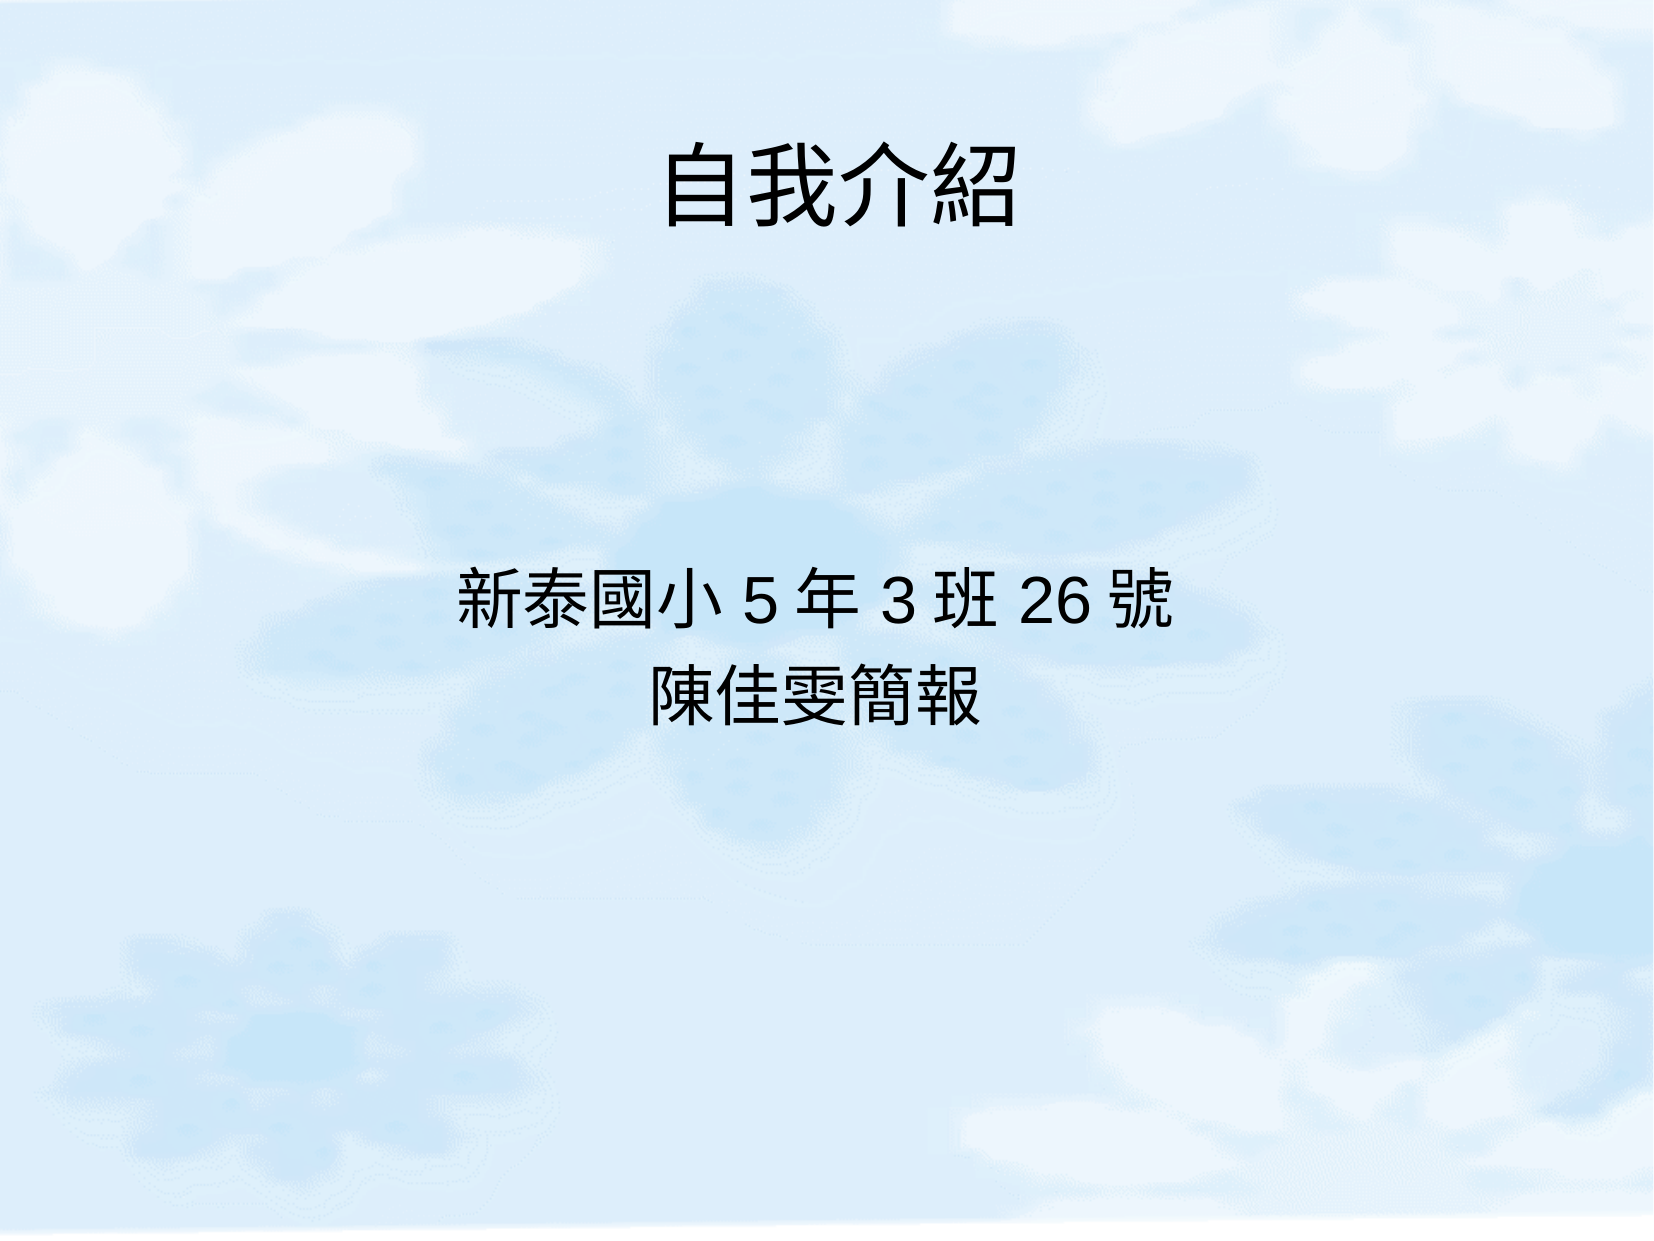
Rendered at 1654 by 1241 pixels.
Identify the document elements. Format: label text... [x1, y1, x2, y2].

title 自我介紹 [94, 76, 1583, 284]
subtitle 新泰國小5年3班26號 陳佳雯簡報 [70, 283, 1559, 1003]
picture [0, 0, 1654, 1235]
